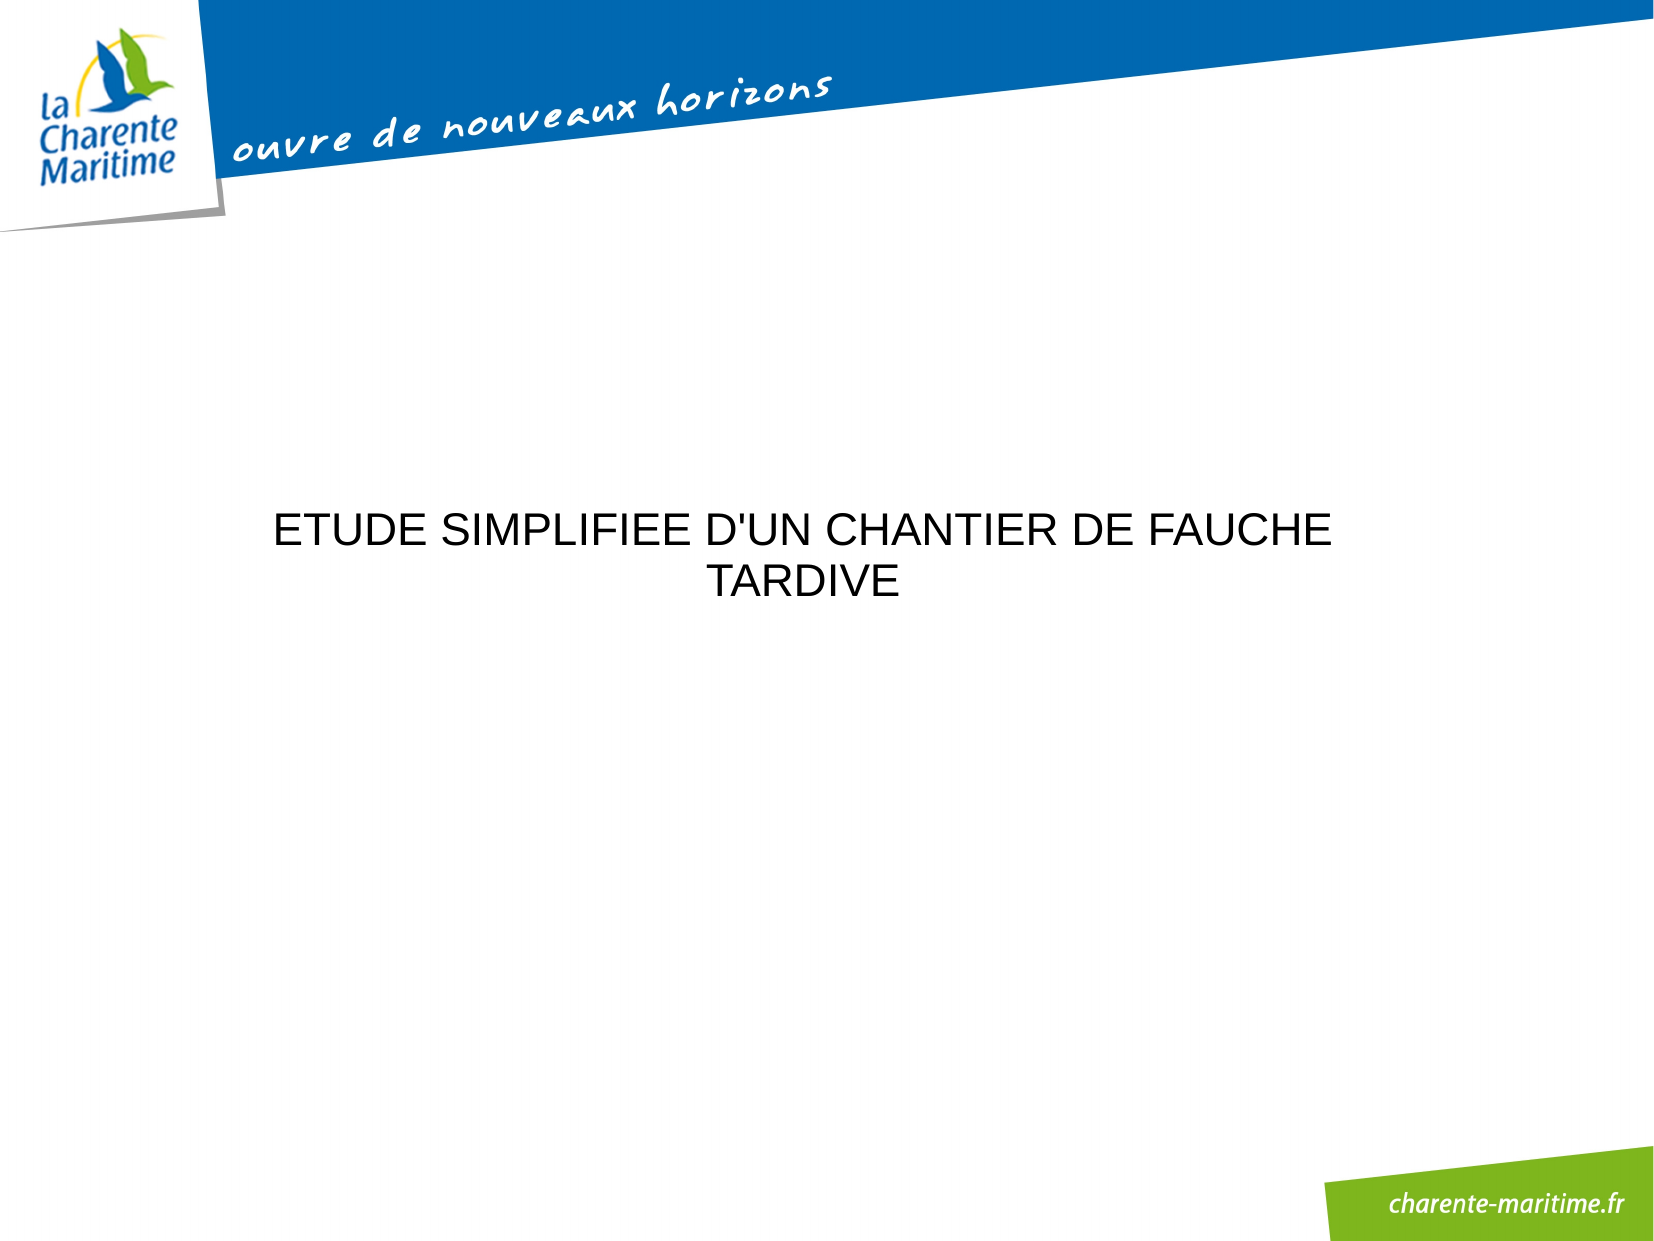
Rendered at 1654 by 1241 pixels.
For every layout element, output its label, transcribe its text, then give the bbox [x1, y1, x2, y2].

text_box ETUDE SIMPLIFIEE D'UN CHANTIER DE FAUCHE TARDIVE [212, 496, 1394, 613]
text_box [271, 318, 1524, 875]
picture [0, 0, 1654, 1241]
